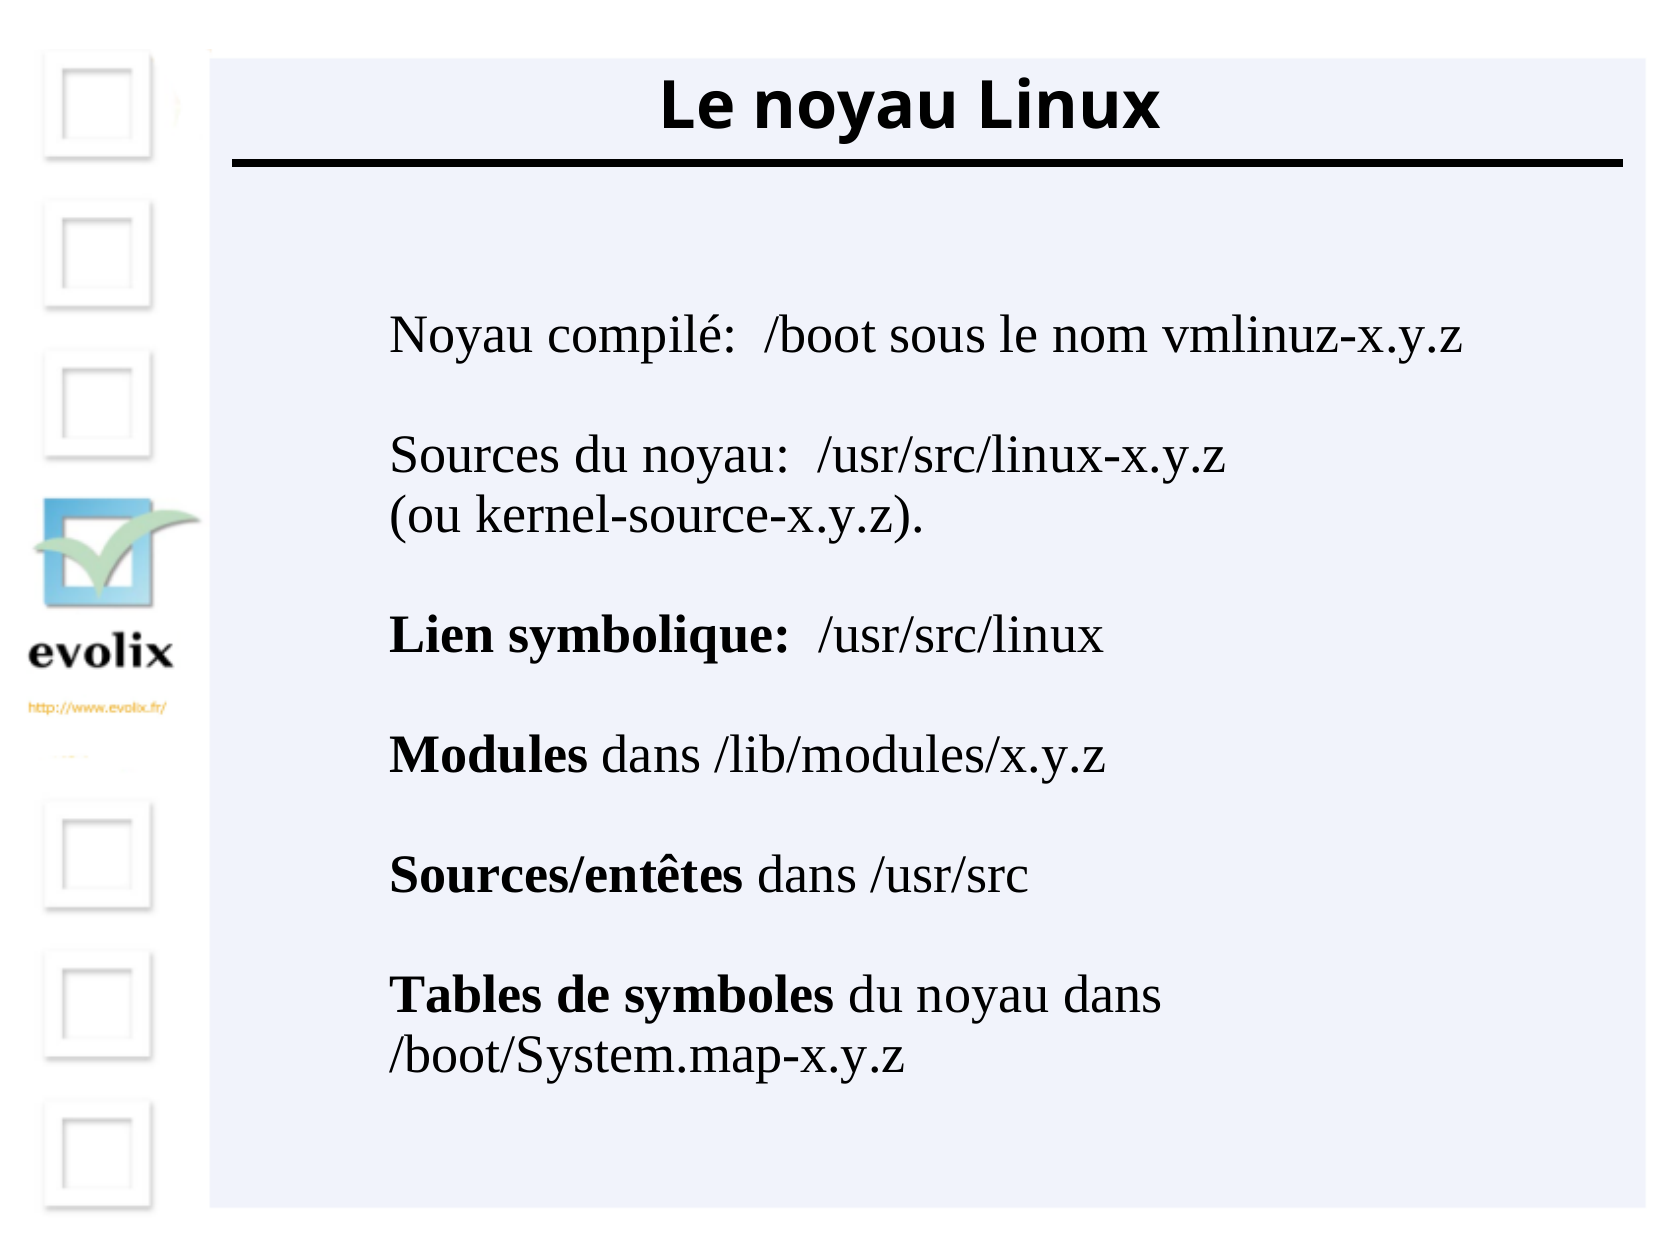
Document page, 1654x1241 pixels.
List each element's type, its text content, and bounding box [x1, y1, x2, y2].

title Le noyau Linux [422, 34, 1397, 172]
picture [0, 49, 1654, 1218]
subtitle Noyau compilé: /boot sous le nom vmlinuz-x.y.z Sources du noyau: /usr/src/linux-x.y.z (ou kernel-source-x.y.z). Lien symbolique: /usr/src/linux Modules dans /lib/modules/x.y.z Sources/entêtes dans /usr/src Tables de symboles du noyau dans /boot/System.map-x.y.z [353, 257, 1569, 1131]
